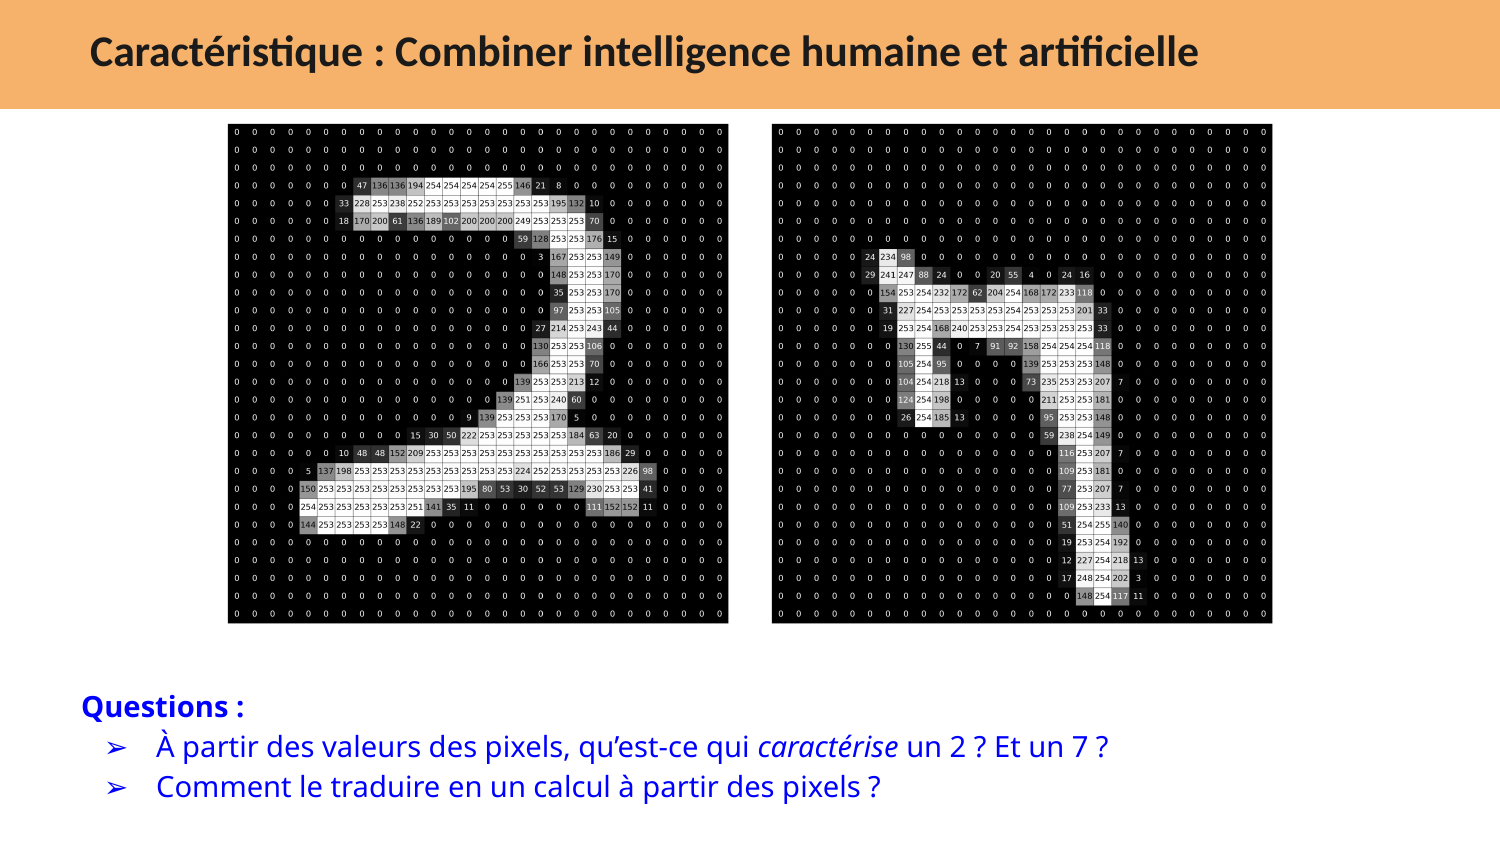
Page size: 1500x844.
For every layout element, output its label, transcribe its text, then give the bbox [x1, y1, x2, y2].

picture [765, 117, 1279, 630]
text_box Caractéristique : Combiner intelligence humaine et artificielle [0, 0, 1500, 109]
picture [221, 117, 735, 630]
text_box Questions : À partir des valeurs des pixels, qu’est-ce qui caractérise un 2 ? Et un 7 ? Comment le traduire en un calcul à partir des pixels ? [66, 668, 1434, 819]
